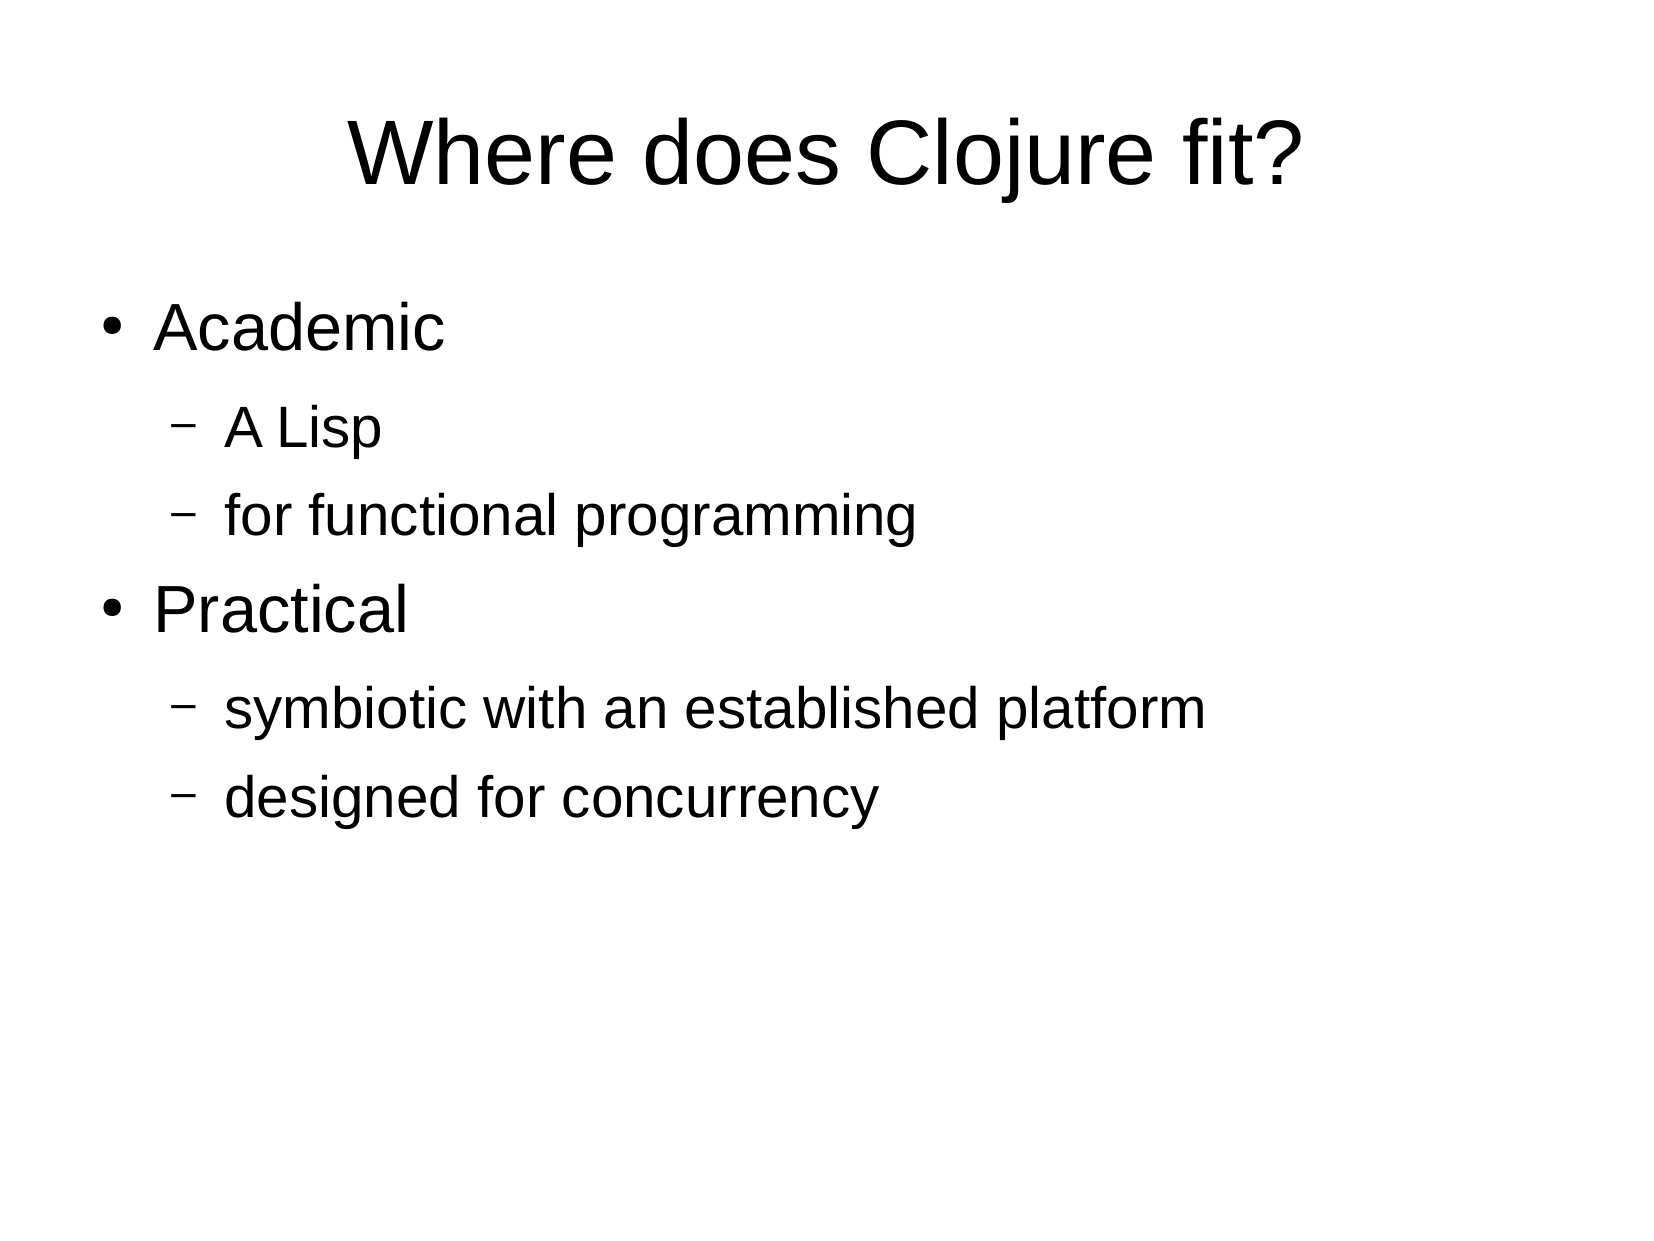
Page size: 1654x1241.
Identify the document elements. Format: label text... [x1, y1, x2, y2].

list Academic A Lisp for functional programming Practical symbiotic with an established platform designed for concurrency [82, 290, 1571, 1010]
title Where does Clojure fit? [82, 49, 1571, 257]
